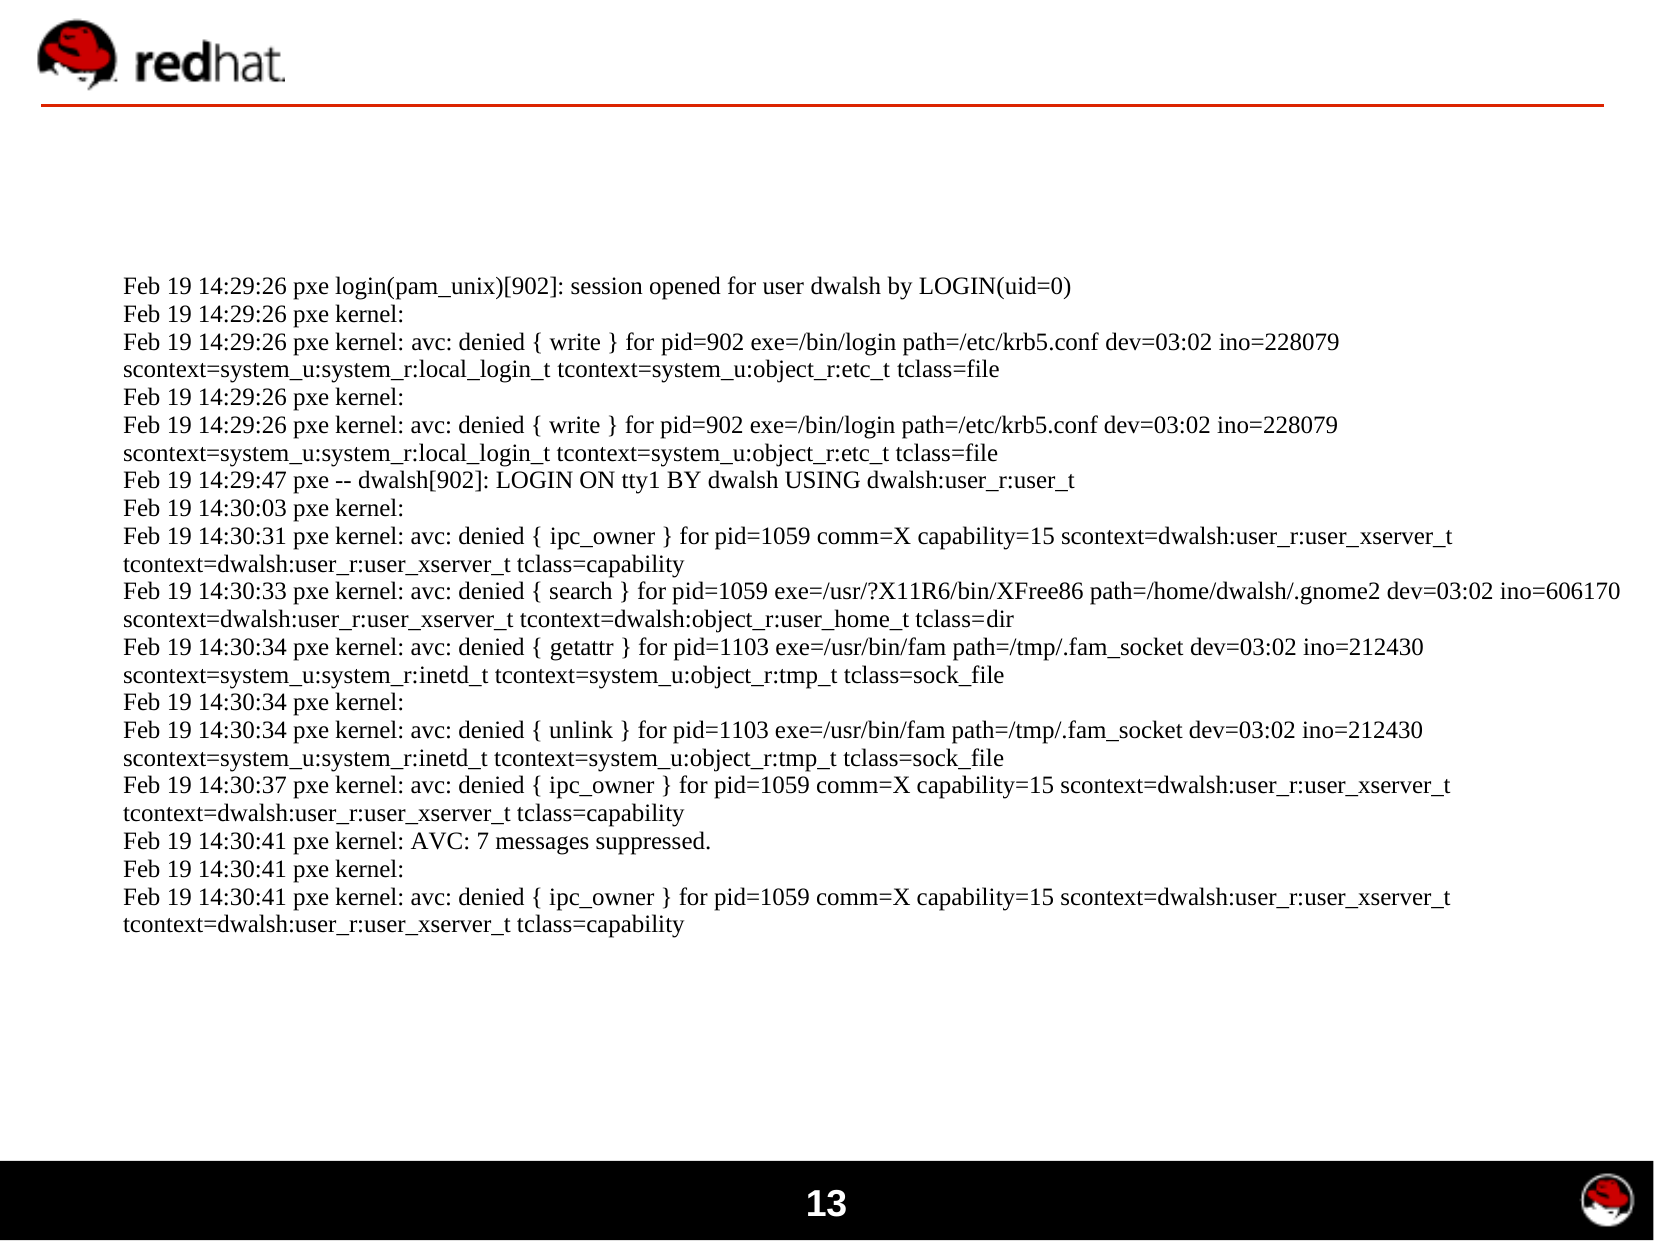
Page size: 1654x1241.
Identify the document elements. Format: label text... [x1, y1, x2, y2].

text_box Feb 19 14:29:26 pxe login(pam_unix)[902]: session opened for user dwalsh by LOGIN(uid=0) Feb 19 14:29:26 pxe kernel: Feb 19 14:29:26 pxe kernel: avc: denied { write } for pid=902 exe=/bin/login path=/etc/krb5.conf dev=03:02 ino=228079 scontext=system_u:system_r:local_login_t tcontext=system_u:object_r:etc_t tclass=file Feb 19 14:29:26 pxe kernel: Feb 19 14:29:26 pxe kernel: avc: denied { write } for pid=902 exe=/bin/login path=/etc/krb5.conf dev=03:02 ino=228079 scontext=system_u:system_r:local_login_t tcontext=system_u:object_r:etc_t tclass=file Feb 19 14:29:47 pxe -- dwalsh[902]: LOGIN ON tty1 BY dwalsh USING dwalsh:user_r:user_t Feb 19 14:30:03 pxe kernel: Feb 19 14:30:31 pxe kernel: avc: denied { ipc_owner } for pid=1059 comm=X capability=15 scontext=dwalsh:user_r:user_xserver_t tcontext=dwalsh:user_r:user_xserver_t tclass=capability Feb 19 14:30:33 pxe kernel: avc: denied { search } for pid=1059 exe=/usr/?X11R6/bin/XFree86 path=/home/dwalsh/.gnome2 dev=03:02 ino=606170 scontext=dwalsh:user_r:user_xserver_t tcontext=dwalsh:object_r:user_home_t tclass=dir Feb 19 14:30:34 pxe kernel: avc: denied { getattr } for pid=1103 exe=/usr/bin/fam path=/tmp/.fam_socket dev=03:02 ino=212430 scontext=system_u:system_r:inetd_t tcontext=system_u:object_r:tmp_t tclass=sock_file Feb 19 14:30:34 pxe kernel: Feb 19 14:30:34 pxe kernel: avc: denied { unlink } for pid=1103 exe=/usr/bin/fam path=/tmp/.fam_socket dev=03:02 ino=212430 scontext=system_u:system_r:inetd_t tcontext=system_u:object_r:tmp_t tclass=sock_file Feb 19 14:30:37 pxe kernel: avc: denied { ipc_owner } for pid=1059 comm=X capability=15 scontext=dwalsh:user_r:user_xserver_t tcontext=dwalsh:user_r:user_xserver_t tclass=capability Feb 19 14:30:41 pxe kernel: AVC: 7 messages suppressed. Feb 19 14:30:41 pxe kernel: Feb 19 14:30:41 pxe kernel: avc: denied { ipc_owner } for pid=1059 comm=X capability=15 scontext=dwalsh:user_r:user_xserver_t tcontext=dwalsh:user_r:user_xserver_t tclass=capability [48, 272, 1626, 1177]
picture [36, 17, 285, 101]
picture [1576, 1170, 1639, 1233]
